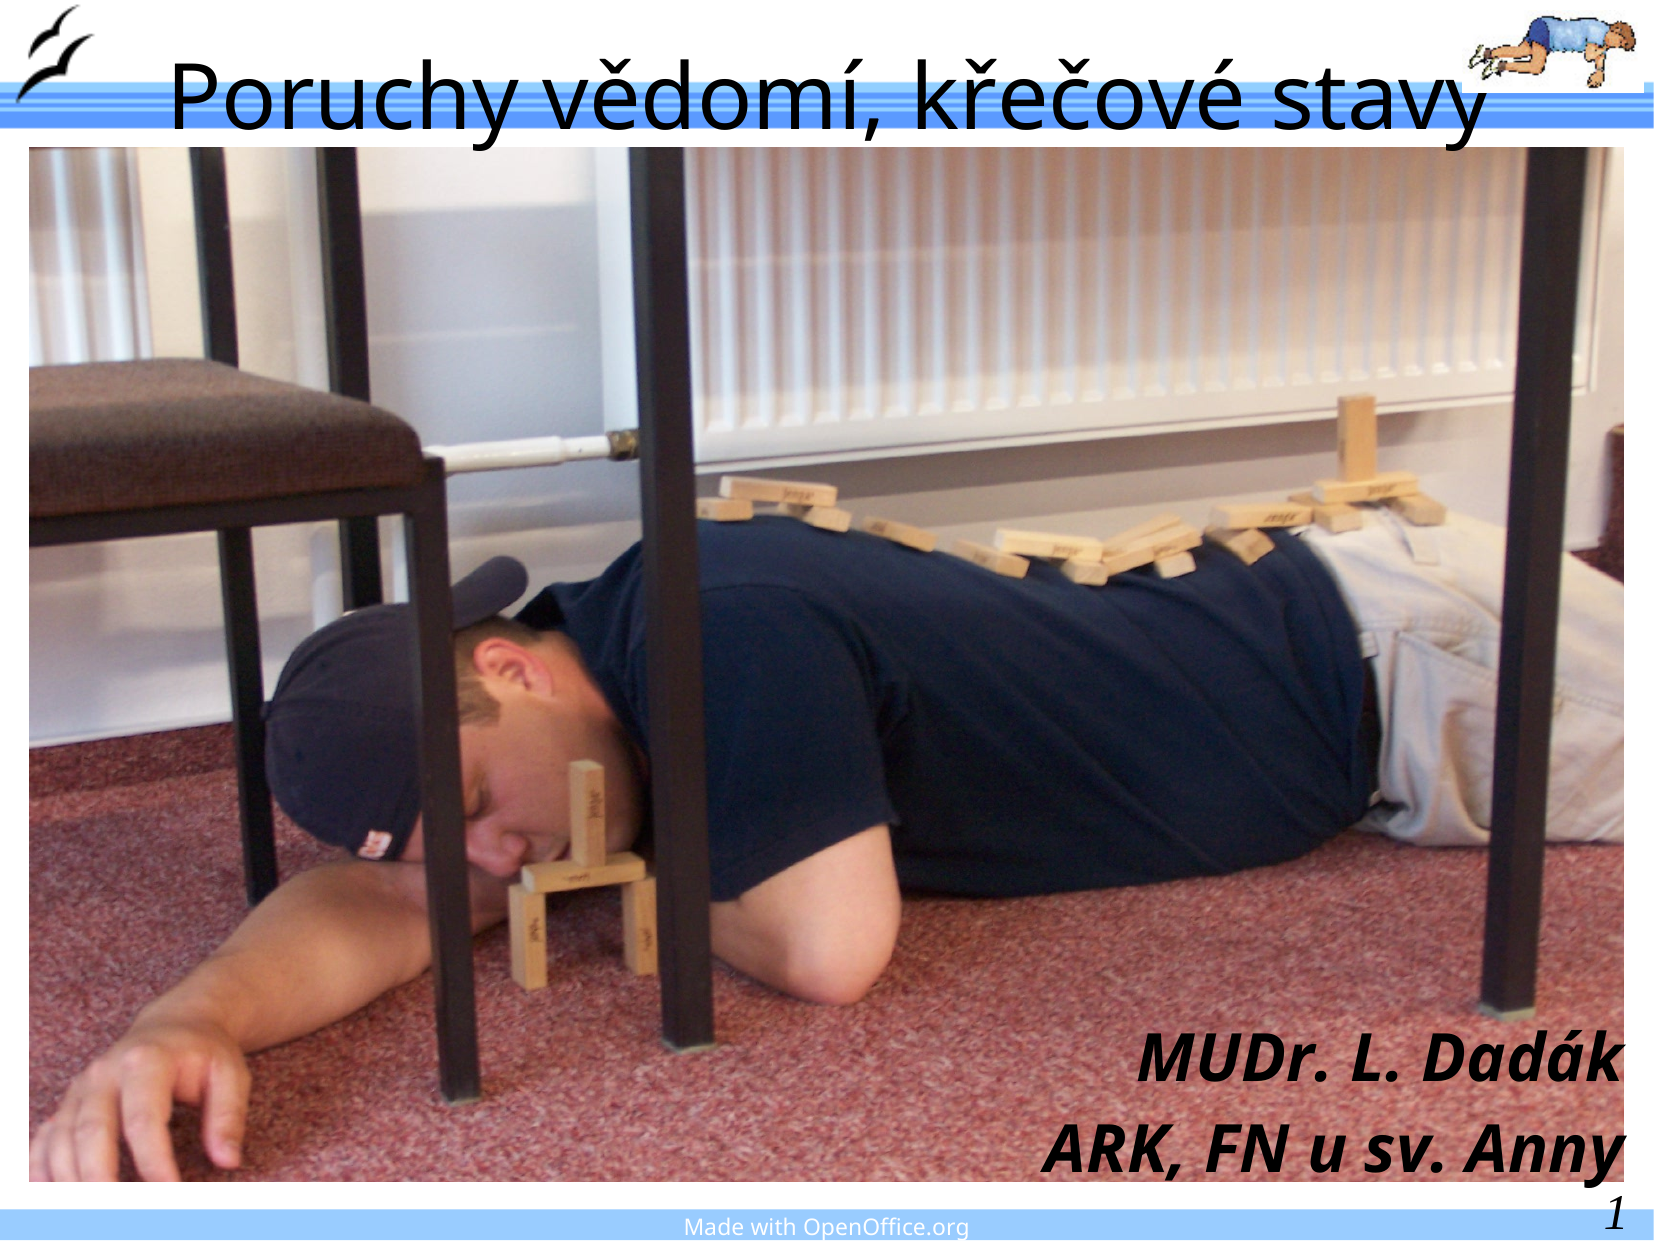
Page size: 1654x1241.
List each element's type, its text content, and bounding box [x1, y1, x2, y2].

text_box MUDr. L. Dadák ARK, FN u sv. Anny [856, 979, 1625, 1222]
picture [0, 0, 1654, 133]
picture [29, 147, 1624, 1182]
title Poruchy vědomí, křečové stavy [123, 9, 1536, 178]
